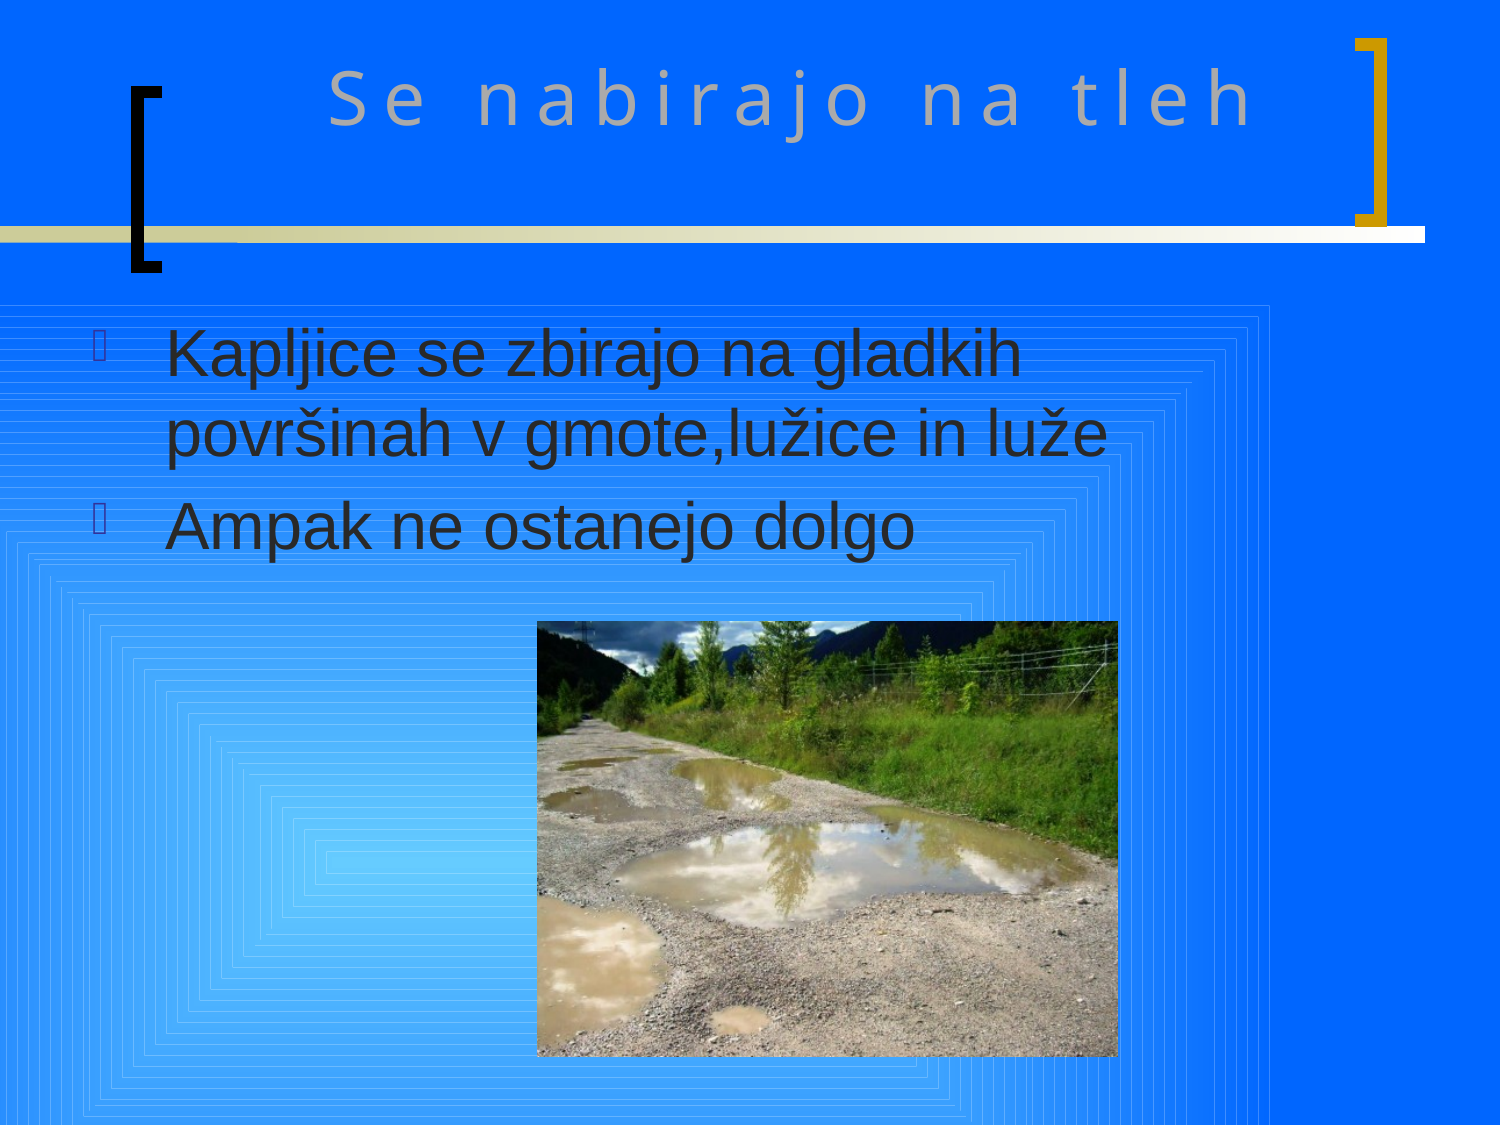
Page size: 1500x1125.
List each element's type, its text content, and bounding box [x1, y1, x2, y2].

picture [537, 621, 1118, 1057]
text_box Se nabirajo na tleh [312, 42, 1230, 273]
list Kapljice se zbirajo na gladkih površinah v gmote,lužice in luže Ampak ne ostanejo dolgo [76, 302, 1334, 978]
